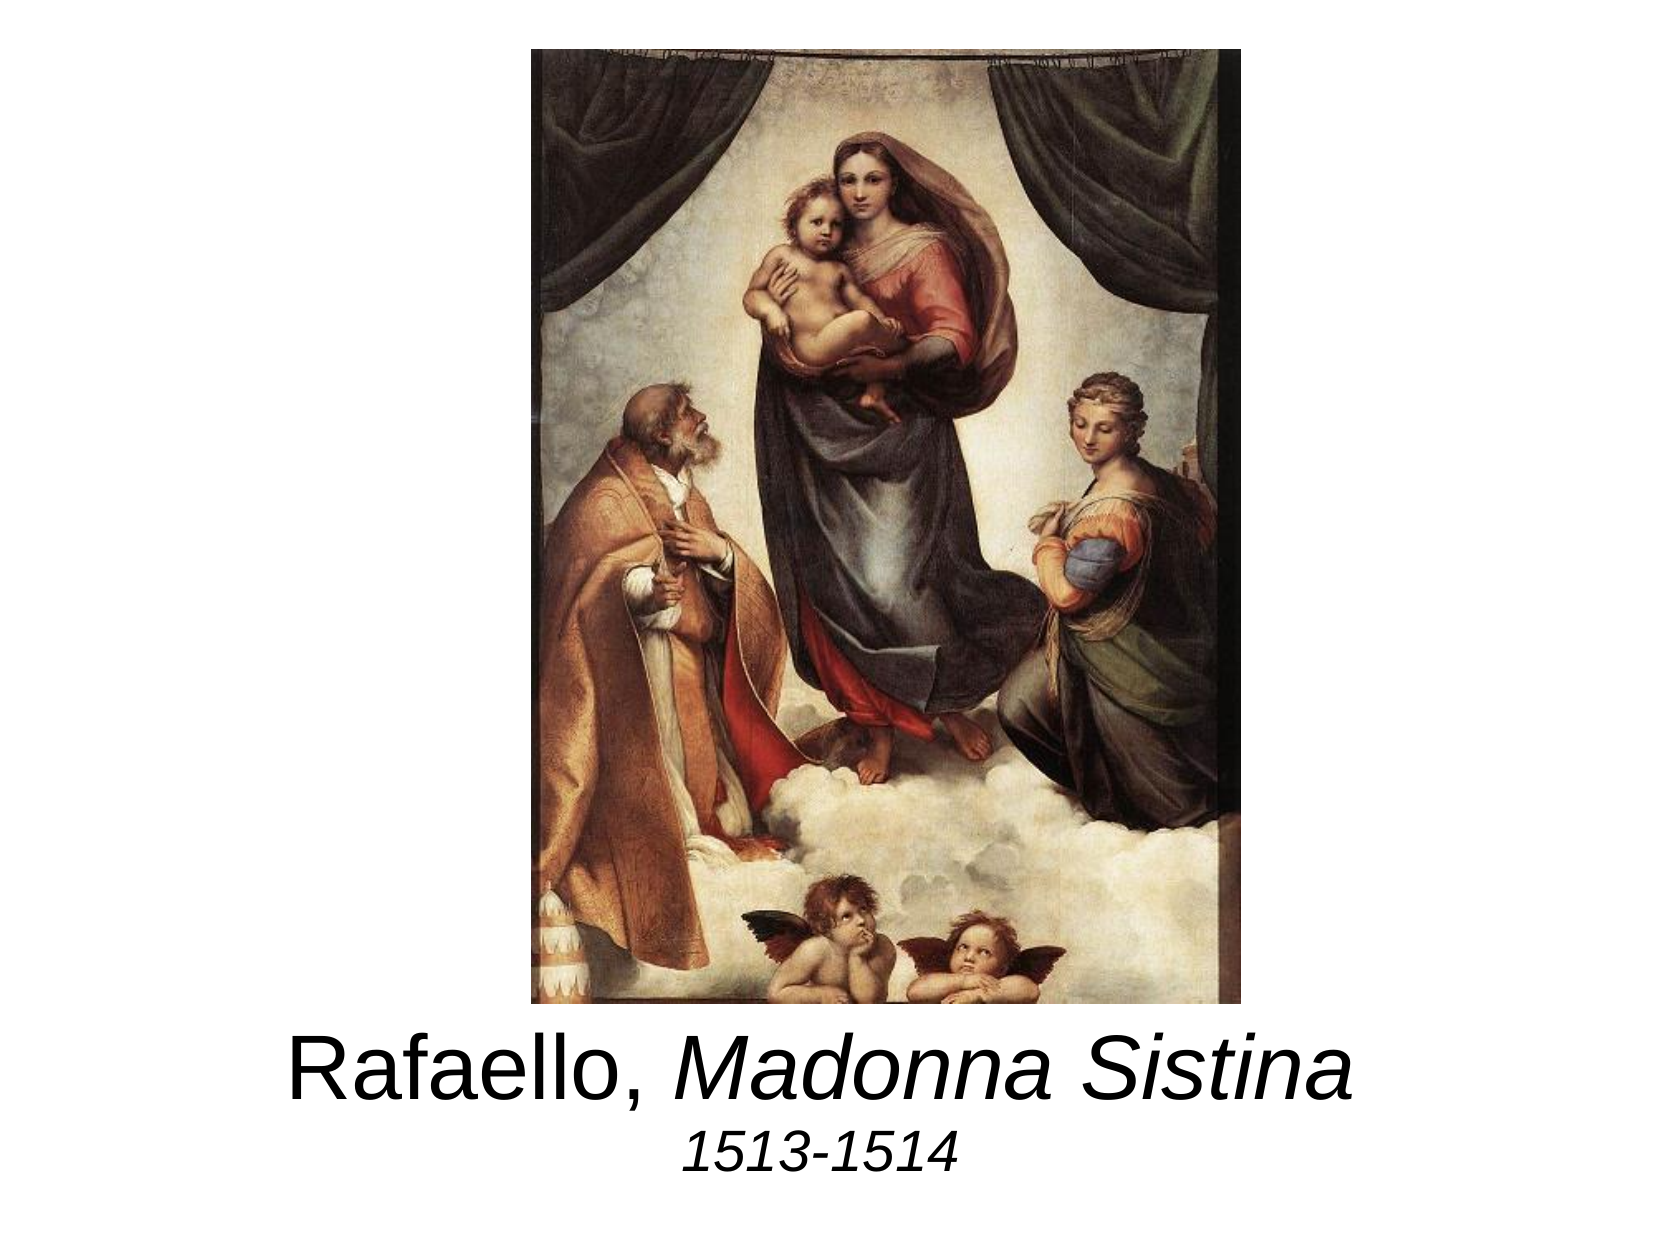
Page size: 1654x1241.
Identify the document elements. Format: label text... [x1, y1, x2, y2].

title Rafaello, Madonna Sistina 1513-1514 [76, 1003, 1565, 1197]
picture [531, 49, 1241, 1004]
